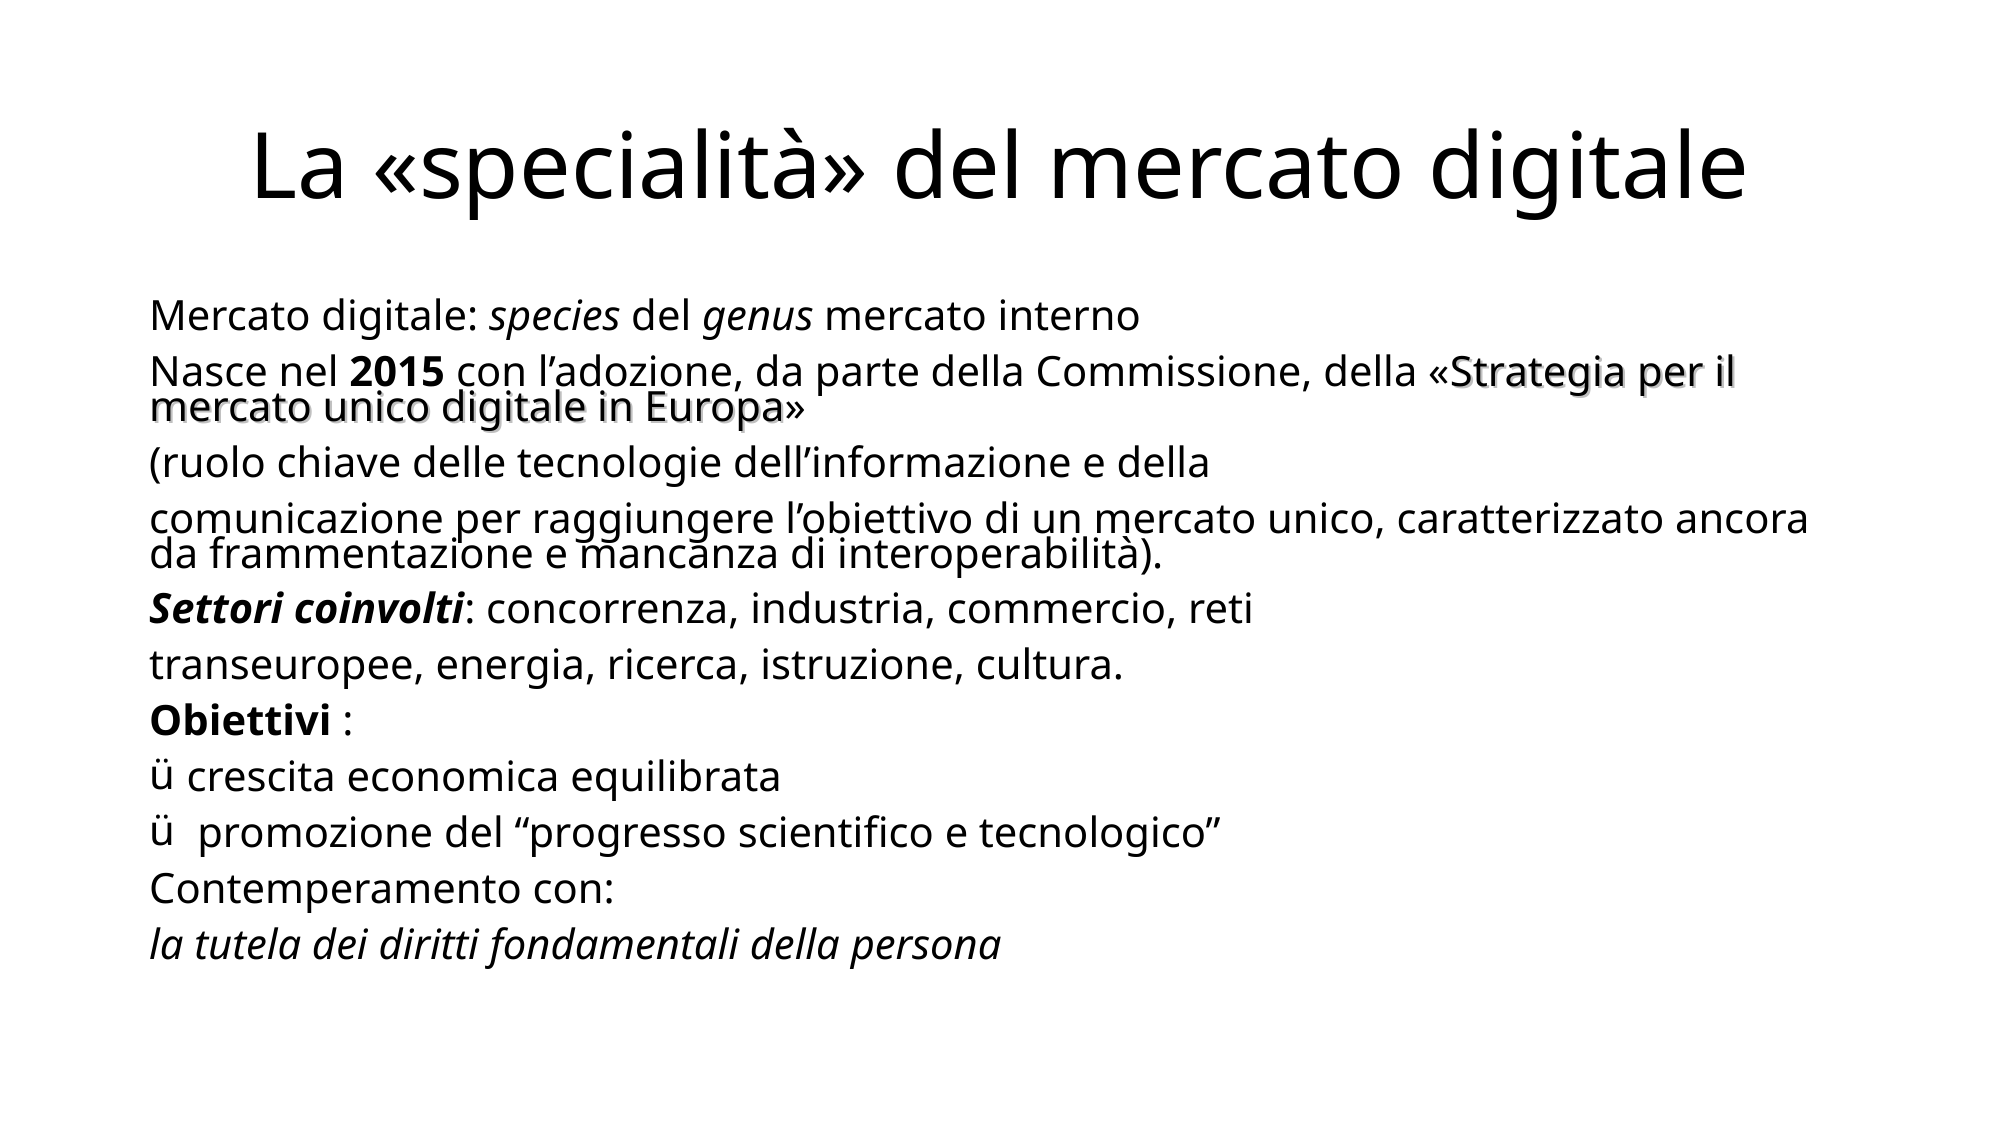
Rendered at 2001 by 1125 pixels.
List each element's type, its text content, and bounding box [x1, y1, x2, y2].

title La «specialità» del mercato digitale [137, 59, 1863, 278]
list Mercato digitale: species del genus mercato interno Nasce nel 2015 con l’adozione, da parte della Commissione, della «Strategia per il mercato unico digitale in Europa» (ruolo chiave delle tecnologie dell’informazione e della comunicazione per raggiungere l’obiettivo di un mercato unico, caratterizzato ancora da frammentazione e mancanza di interoperabilità). Settori coinvolti: concorrenza, industria, commercio, reti transeuropee, energia, ricerca, istruzione, cultura. Obiettivi : crescita economica equilibrata promozione del “progresso scientifico e tecnologico” Contemperamento con: la tutela dei diritti fondamentali della persona [134, 294, 1860, 1009]
